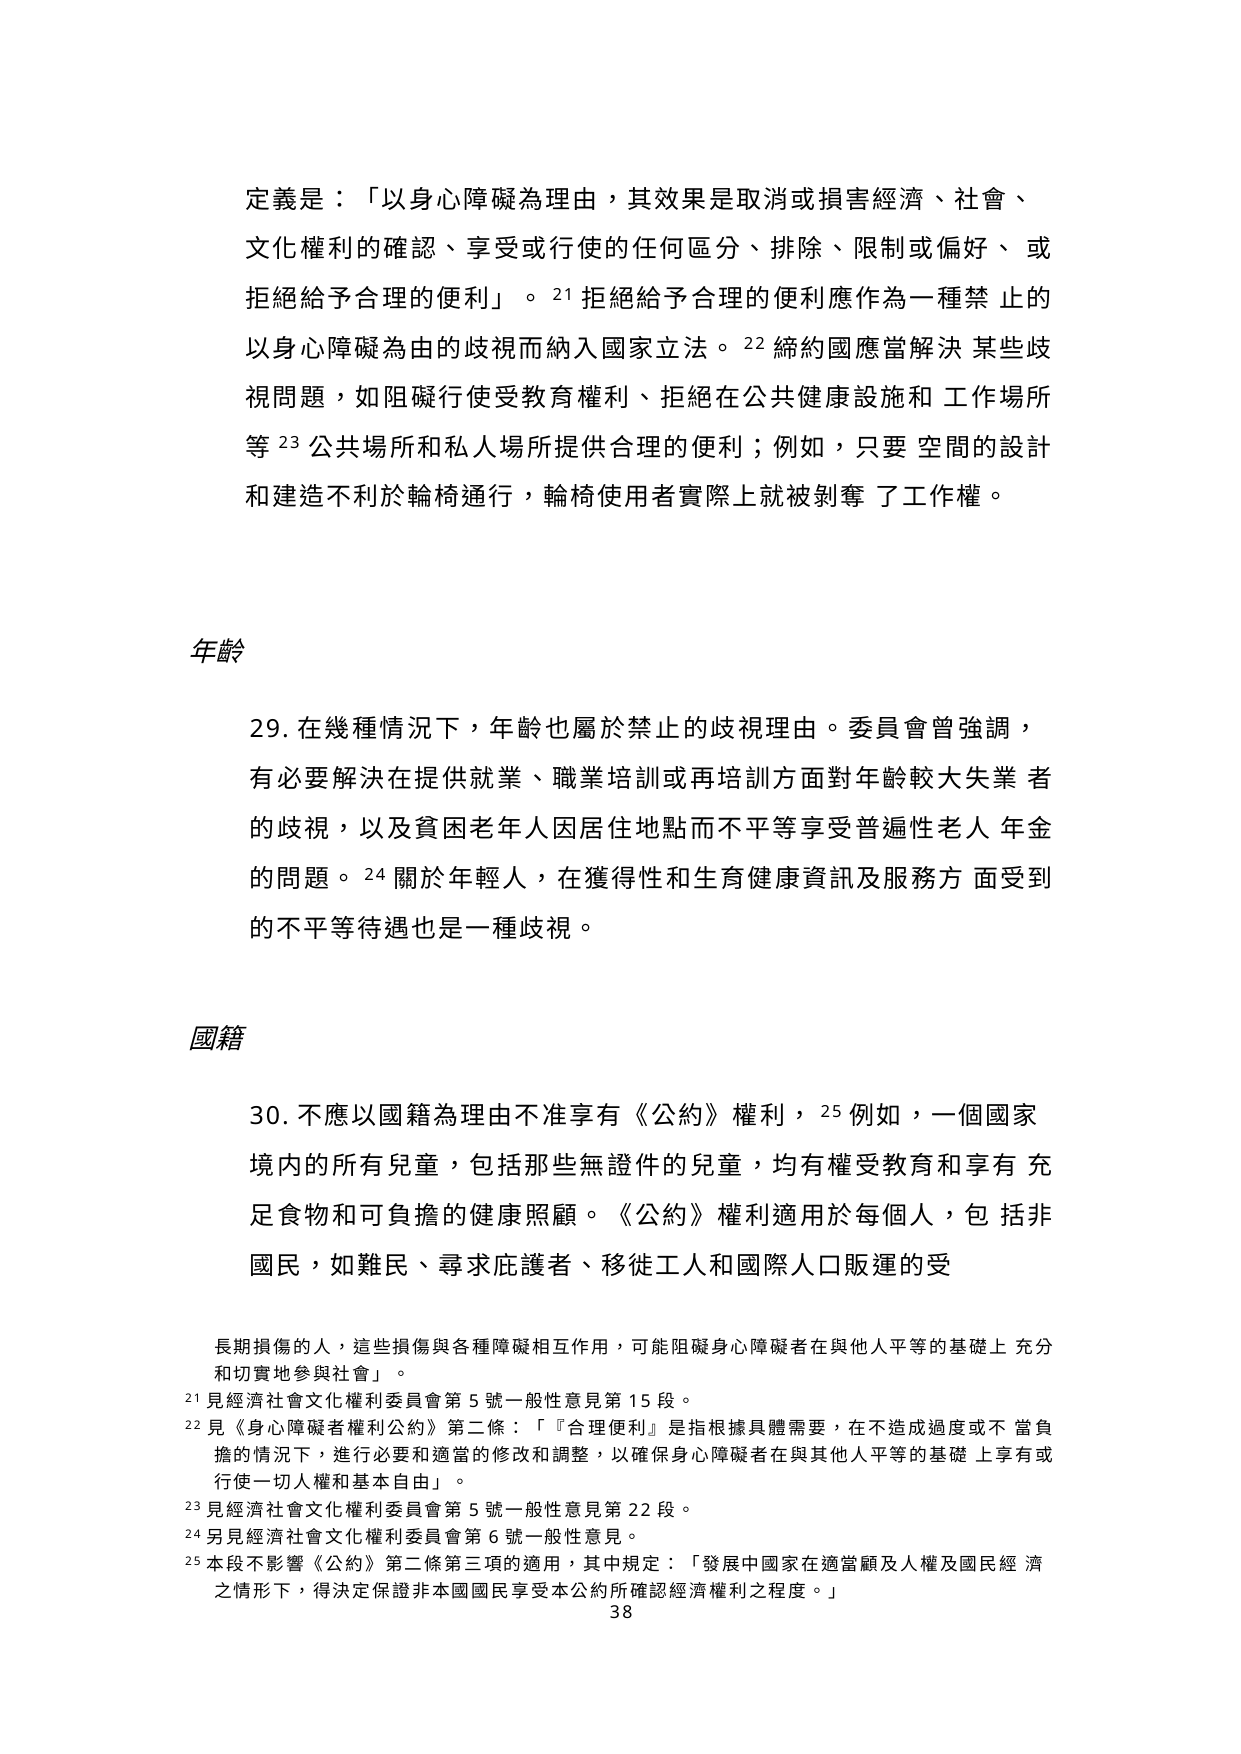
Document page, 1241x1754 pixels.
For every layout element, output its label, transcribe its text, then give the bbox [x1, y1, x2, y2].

text_box 21見經濟社會文化權利委員會第5號一般性意見第15段。 [185, 1384, 1055, 1406]
text_box 24另見經濟社會文化權利委員會第6號一般性意見。 [185, 1520, 1055, 1542]
text_box 長期損傷的人，這些損傷與各種障礙相互作用，可能阻礙身心障礙者在與他人平等的基礎上 充分和切實地參與社會」。 [185, 1330, 1055, 1380]
text_box 國籍 30.不應以國籍為理由不准享有《公約》權利，25例如，一個國家 境内的所有兒童，包括那些無證件的兒童，均有權受教育和享有 充足食物和可負擔的健康照顧。《公約》權利適用於每個人，包 括非國民，如難民、尋求庇護者、移徙工人和國際人口販運的受 [188, 1021, 1055, 1273]
text_box 25本段不影響《公約》第二條第三項的適用，其中規定：「發展中國家在適當顧及人權及國民經 濟之情形下，得決定保證非本國國民享受本公約所確認經濟權利之程度。」 38 [185, 1547, 1055, 1623]
text_box 22見《身心障礙者權利公約》第二條：「『合理便利』是指根據具體需要，在不造成過度或不 當負擔的情況下，進行必要和適當的修改和調整，以確保身心障礙者在與其他人平等的基礎 上享有或行使一切人權和基本自由」。 [185, 1411, 1055, 1488]
text_box 定義是：「以身心障礙為理由，其效果是取消或損害經濟、社會、 文化權利的確認、享受或行使的任何區分、排除、限制或偏好、 或拒絕給予合理的便利」。21拒絕給予合理的便利應作為一種禁 止的以身心障礙為由的歧視而納入國家立法。22締約國應當解決 某些歧視問題，如阻礙行使受教育權利、拒絕在公共健康設施和 工作場所等23公共場所和私人場所提供合理的便利；例如，只要 空間的設計和建造不利於輪椅通行，輪椅使用者實際上就被剝奪 了工作權。 [245, 164, 1054, 548]
text_box 23見經濟社會文化權利委員會第5號一般性意見第22段。 [185, 1493, 1055, 1514]
text_box 年齡 29.在幾種情況下，年齡也屬於禁止的歧視理由。委員會曾強調， 有必要解決在提供就業、職業培訓或再培訓方面對年齡較大失業 者的歧視，以及貧困老年人因居住地點而不平等享受普遍性老人 年金的問題。24關於年輕人，在獲得性和生育健康資訊及服務方 面受到的不平等待遇也是一種歧視。 [188, 634, 1055, 935]
